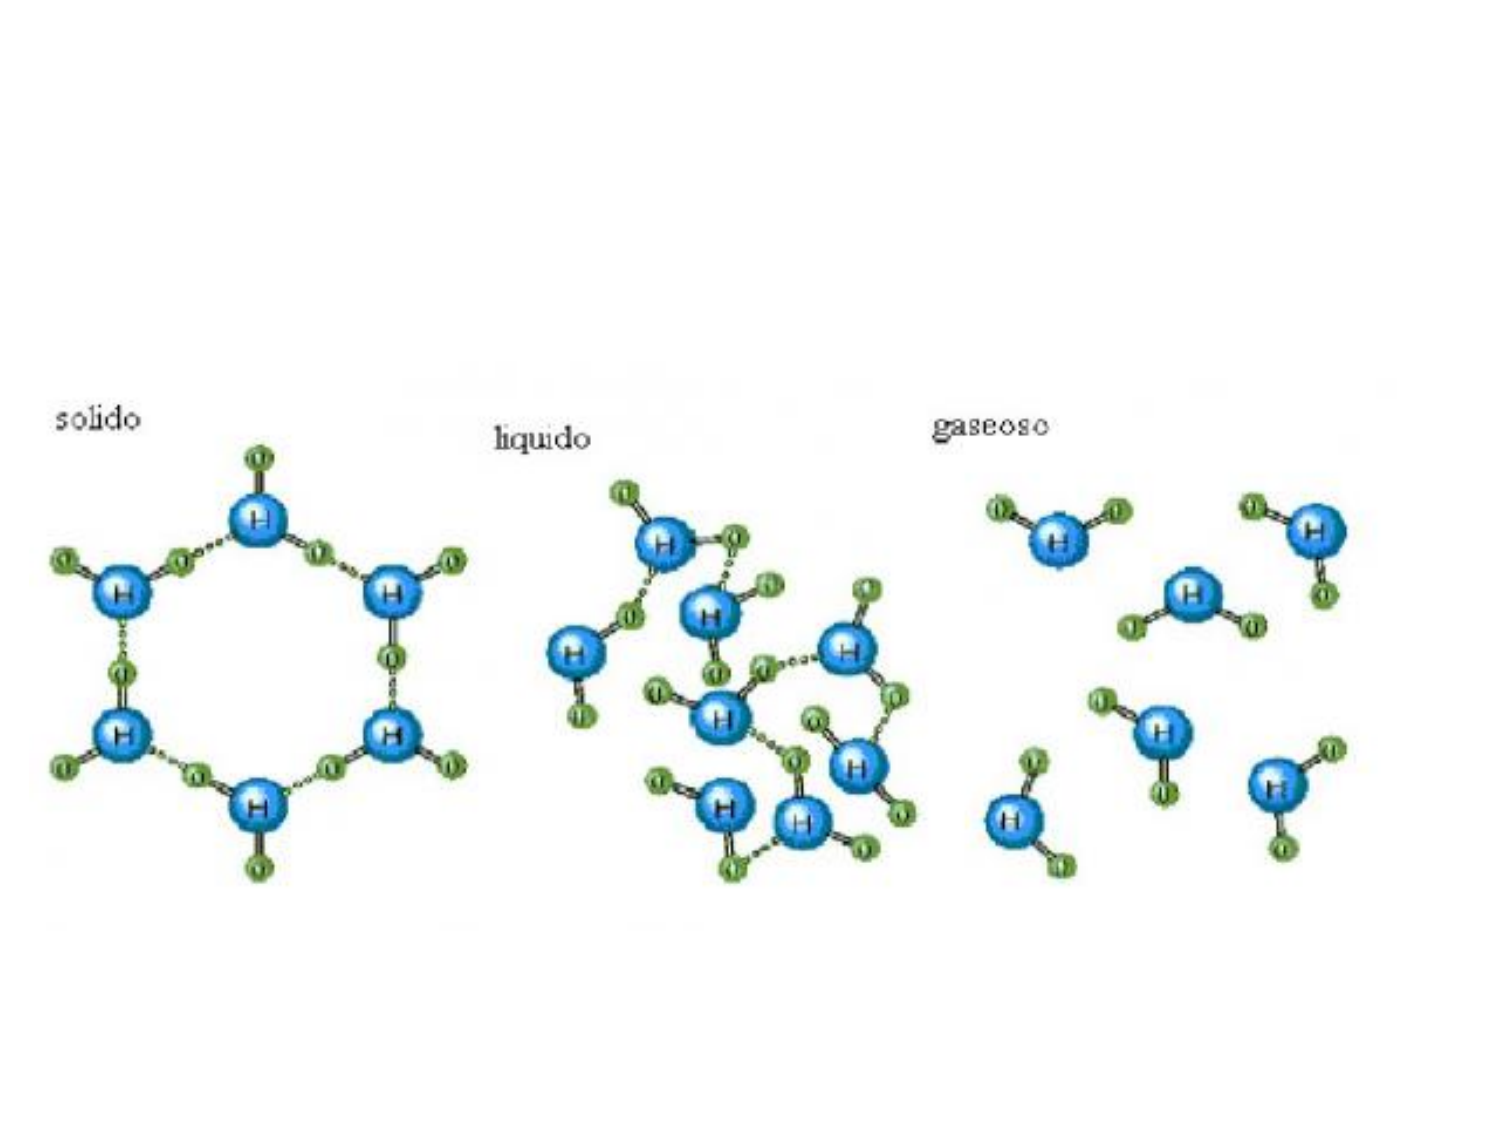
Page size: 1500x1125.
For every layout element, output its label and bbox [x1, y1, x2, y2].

picture [29, 361, 1434, 931]
